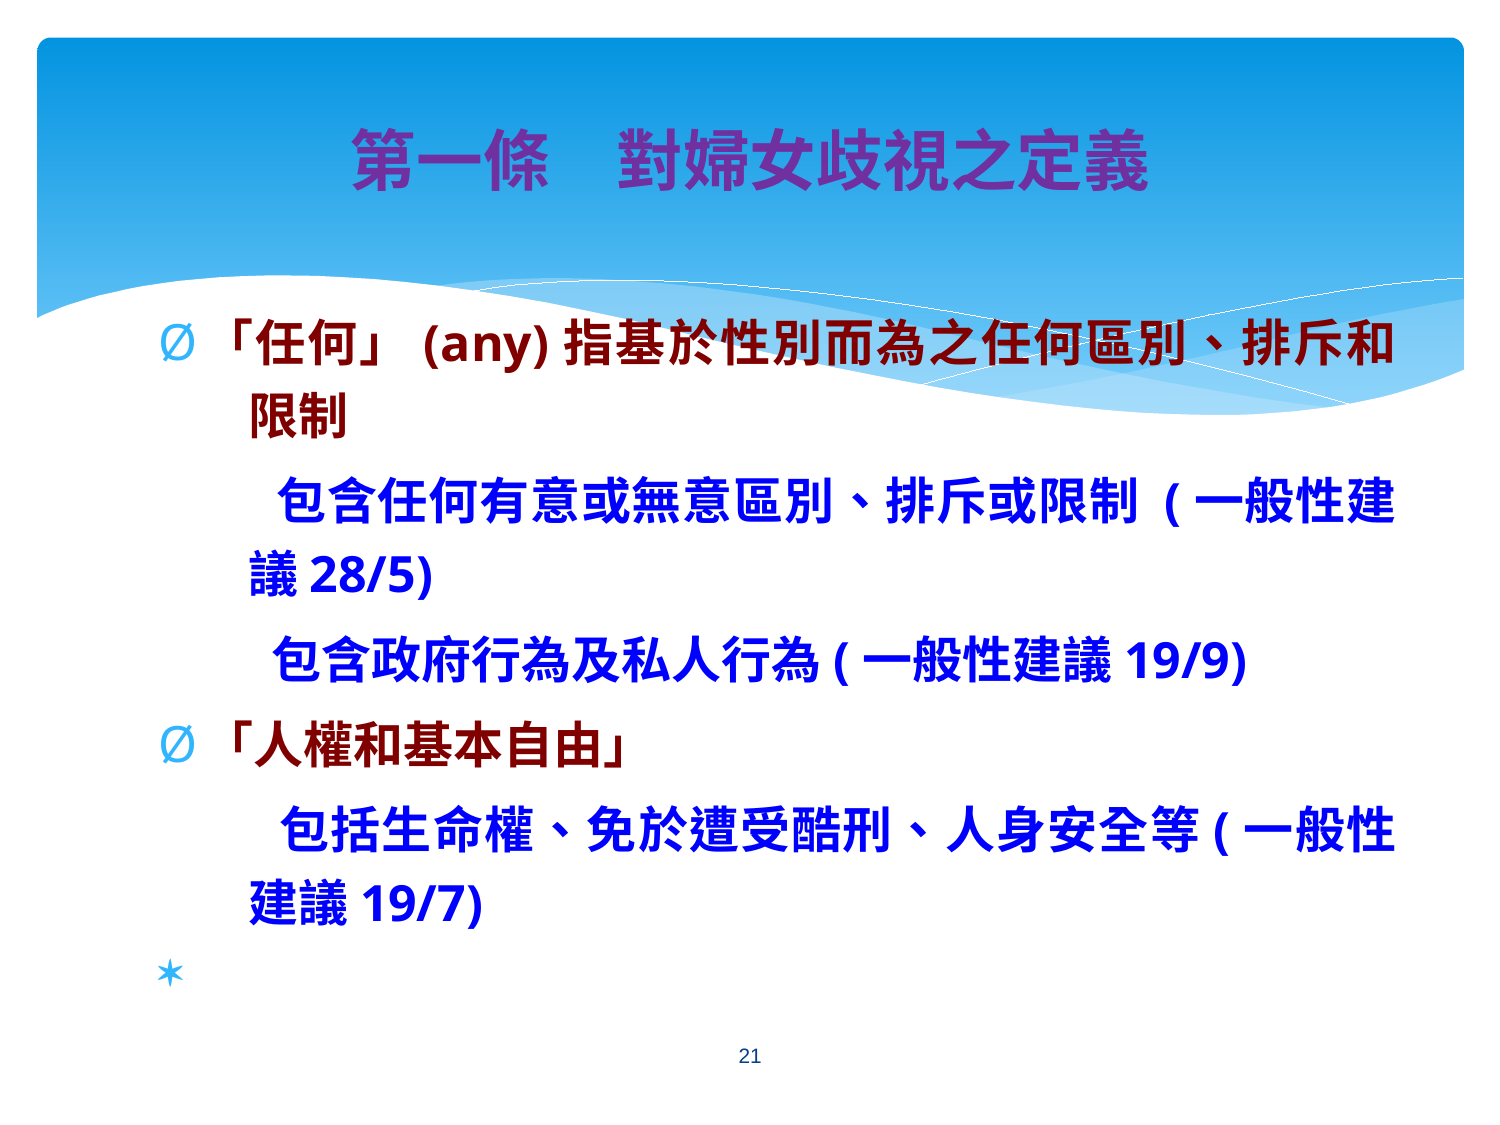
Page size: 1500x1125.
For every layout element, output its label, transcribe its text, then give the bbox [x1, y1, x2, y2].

title 第一條 對婦女歧視之定義 [75, 55, 1426, 262]
list 「任何」(any)指基於性別而為之任何區別、排斥和限制 包含任何有意或無意區別、排斥或限制 (一般性建議28/5) 包含政府行為及私人行為(一般性建議19/9) 「人權和基本自由」 包括生命權、免於遭受酷刑、人身安全等(一般性建議19/7) [143, 290, 1412, 1006]
text_box 21 [654, 1025, 846, 1086]
